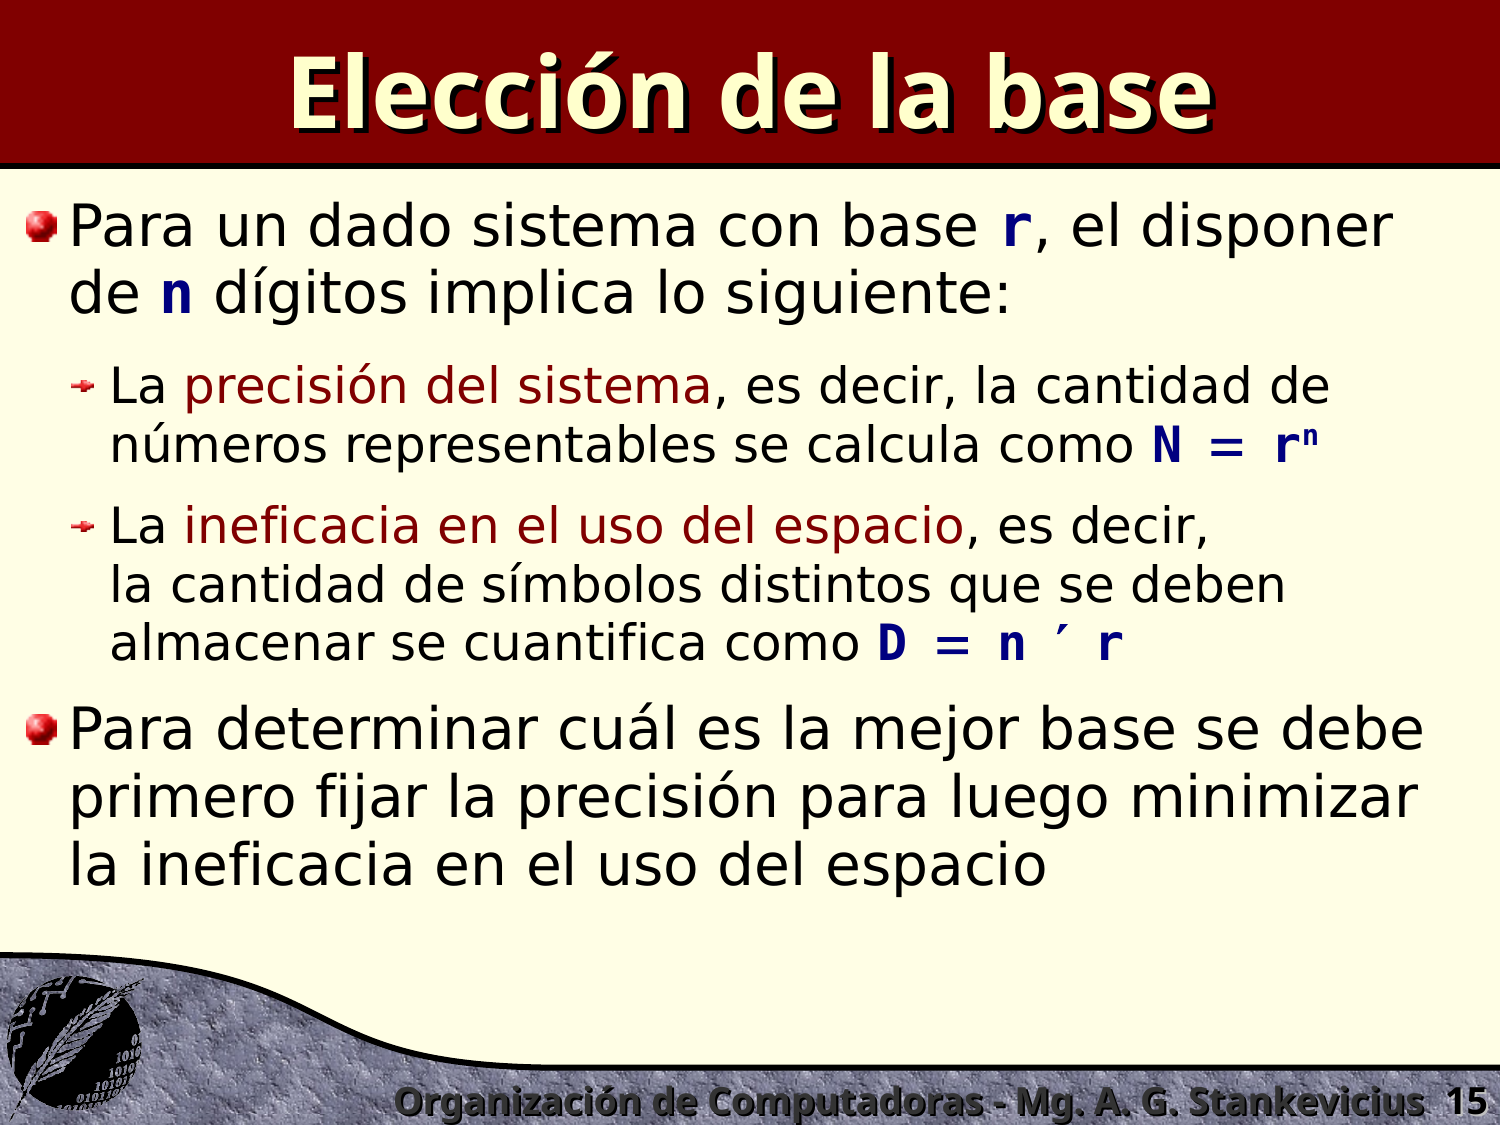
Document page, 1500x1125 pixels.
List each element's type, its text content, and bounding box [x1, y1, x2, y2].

picture [0, 959, 1500, 1125]
title Elección de la base [15, 5, 1485, 160]
picture [1058, 1100, 1065, 1110]
picture [448, 1100, 455, 1110]
list Para un dado sistema con base r, el disponer de n dígitos implica lo siguiente: La precisión del sistema, es decir, la cantidad de números representables se calcula como N = rn La ineficacia en el uso del espacio, es decir, la cantidad de símbolos distintos que se deben almacenar se cuantifica como D = n ´ r Para determinar cuál es la mejor base se debe primero fijar la precisión para luego minimizar la ineficacia en el uso del espacio [11, 192, 1486, 935]
picture [802, 1100, 806, 1110]
